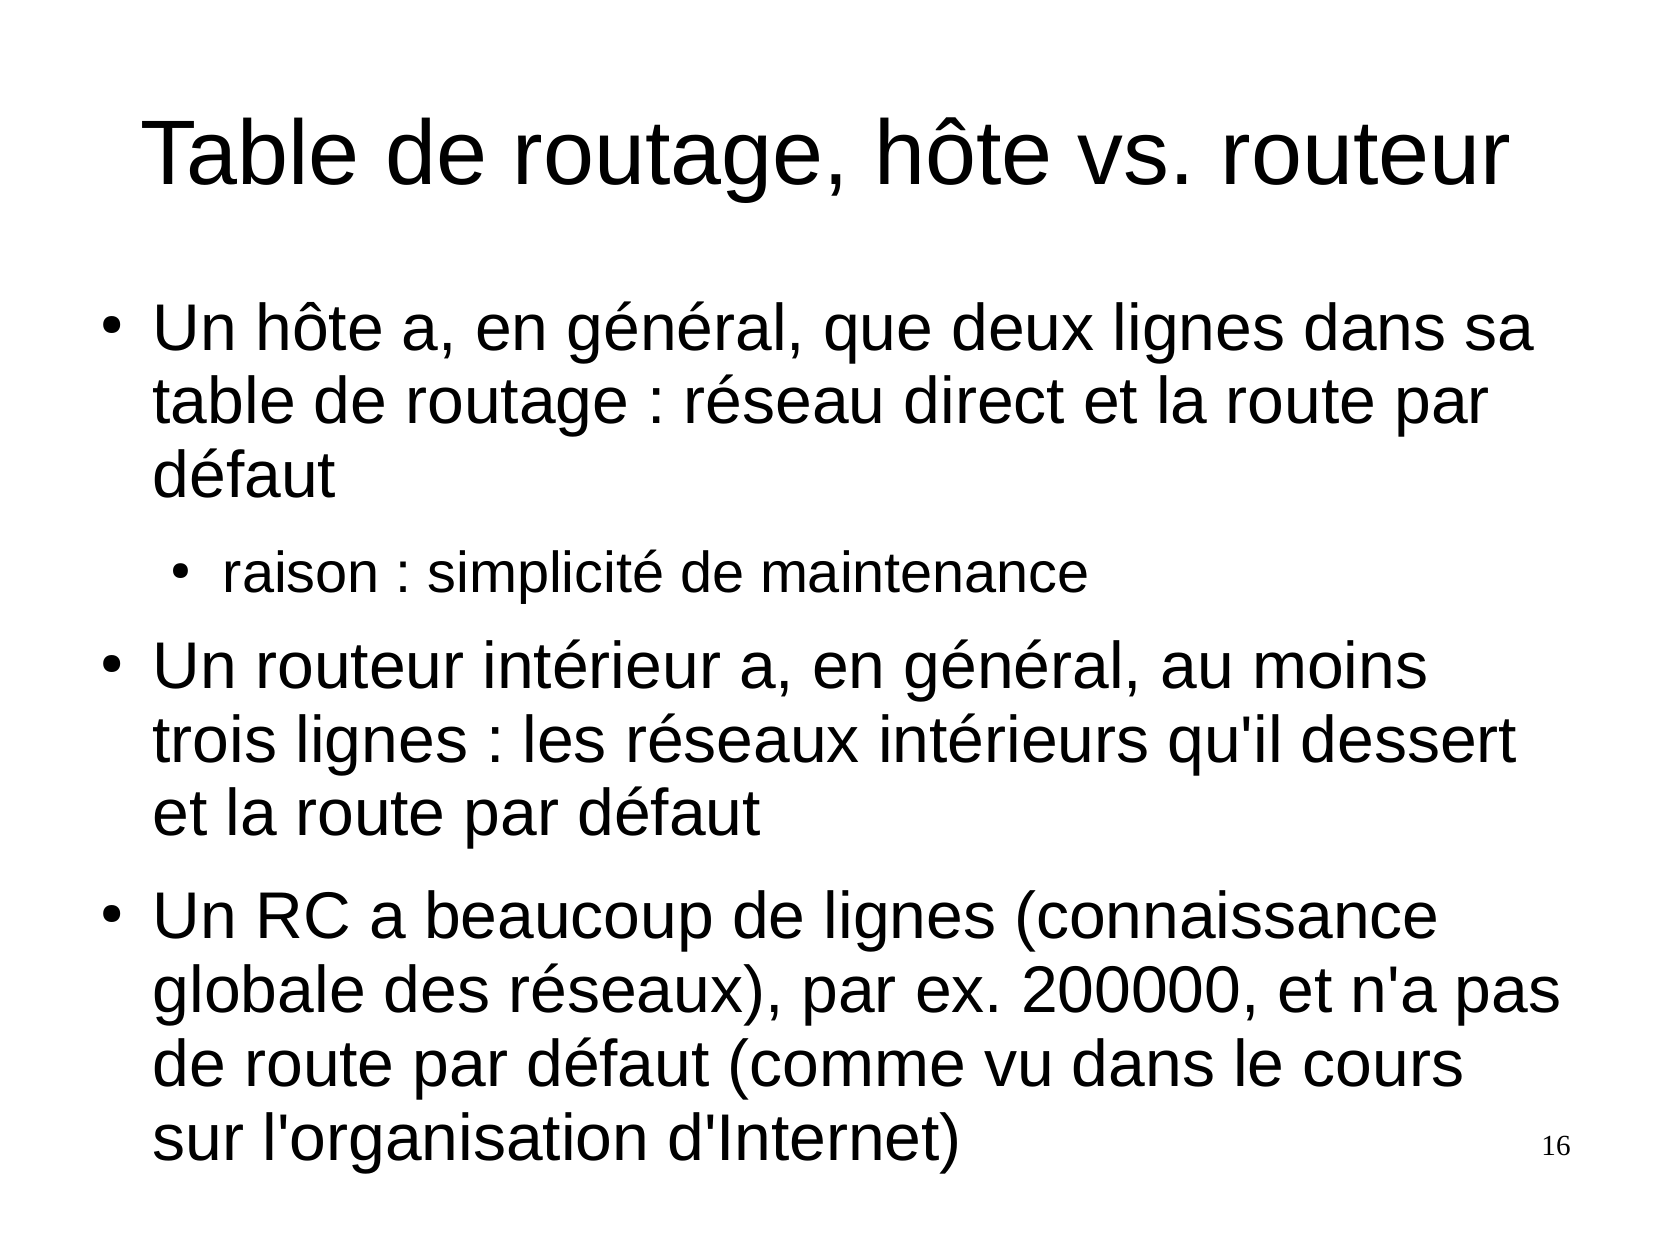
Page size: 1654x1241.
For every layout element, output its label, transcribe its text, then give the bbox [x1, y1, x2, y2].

list Un hôte a, en général, que deux lignes dans sa table de routage : réseau direct et la route par défaut raison : simplicité de maintenance Un routeur intérieur a, en général, au moins trois lignes : les réseaux intérieurs qu'il dessert et la route par défaut Un RC a beaucoup de lignes (connaissance globale des réseaux), par ex. 200000, et n'a pas de route par défaut (comme vu dans le cours sur l'organisation d'Internet) [82, 290, 1571, 1181]
title Table de routage, hôte vs. routeur [82, 49, 1571, 257]
